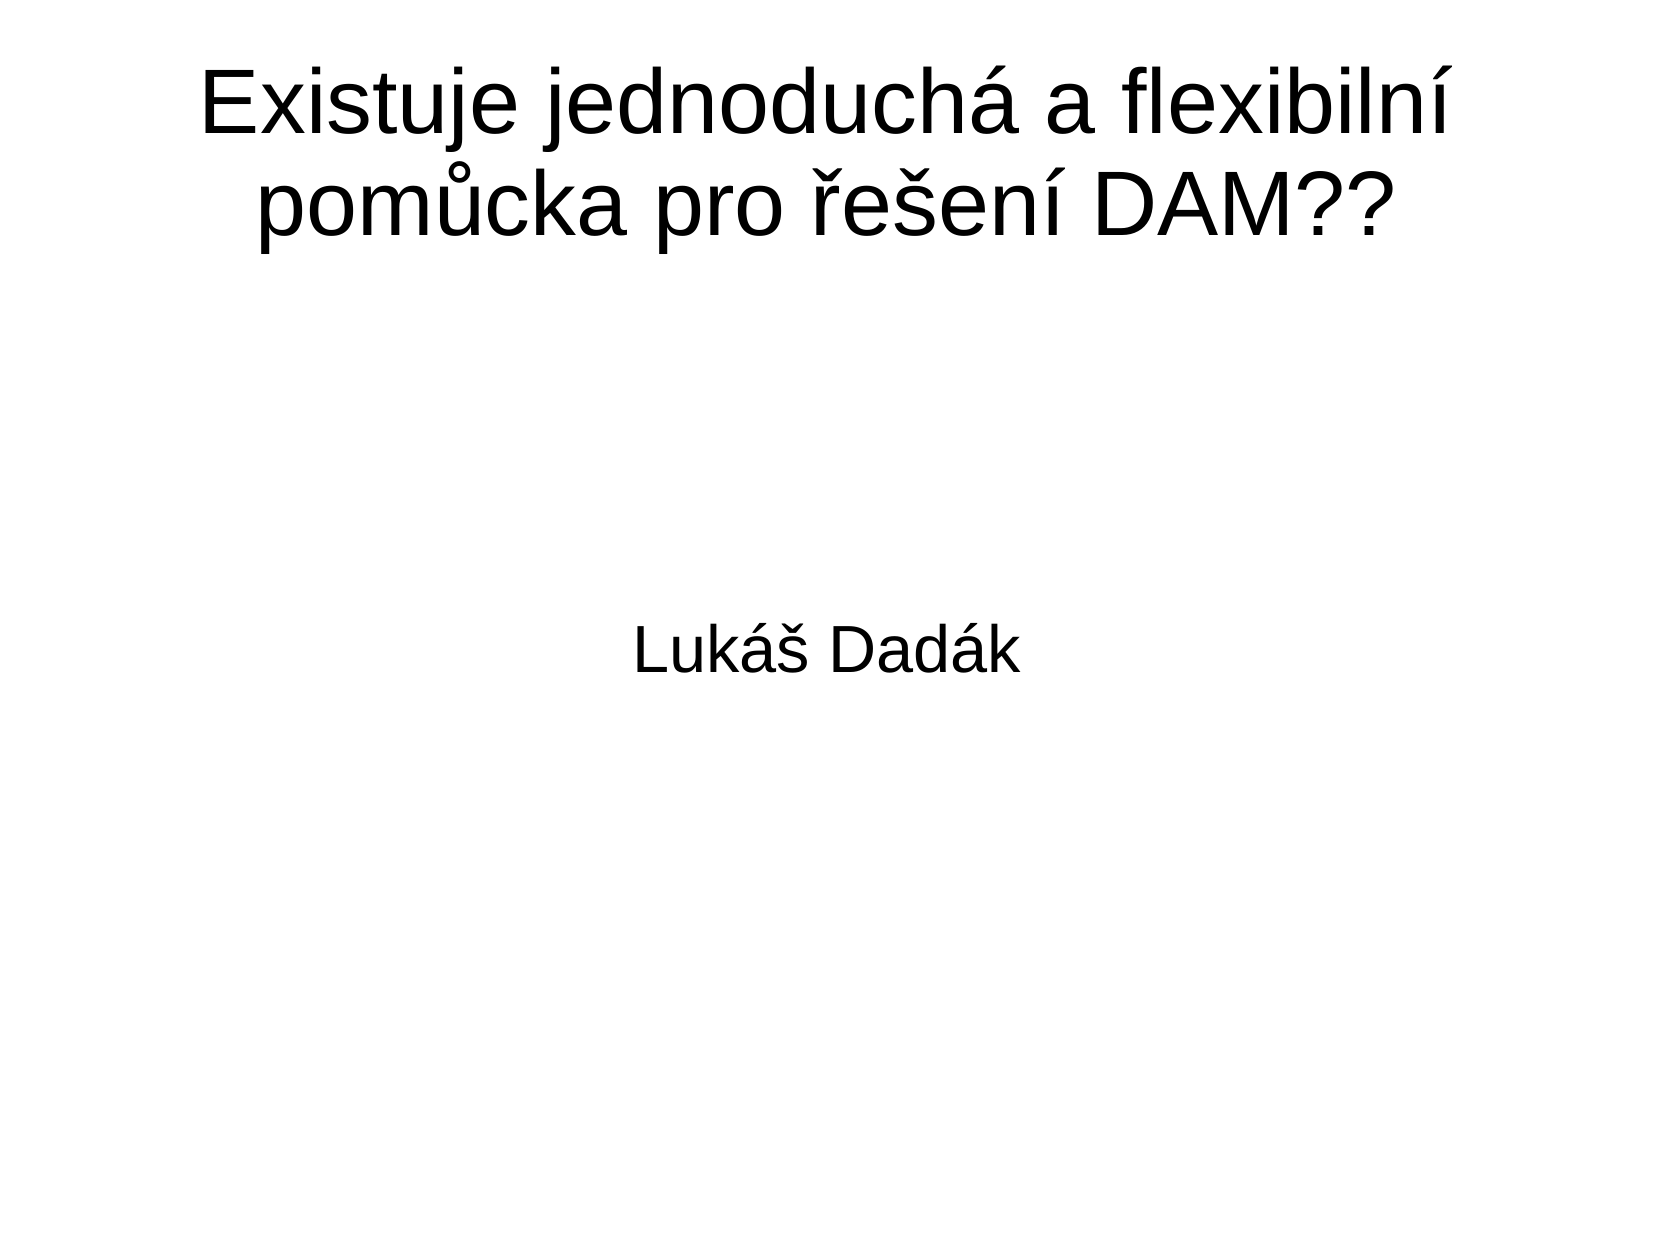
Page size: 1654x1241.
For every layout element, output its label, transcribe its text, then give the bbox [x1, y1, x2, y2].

subtitle Lukáš Dadák [82, 290, 1571, 1010]
title Existuje jednoduchá a flexibilní pomůcka pro řešení DAM?? [82, 49, 1571, 257]
